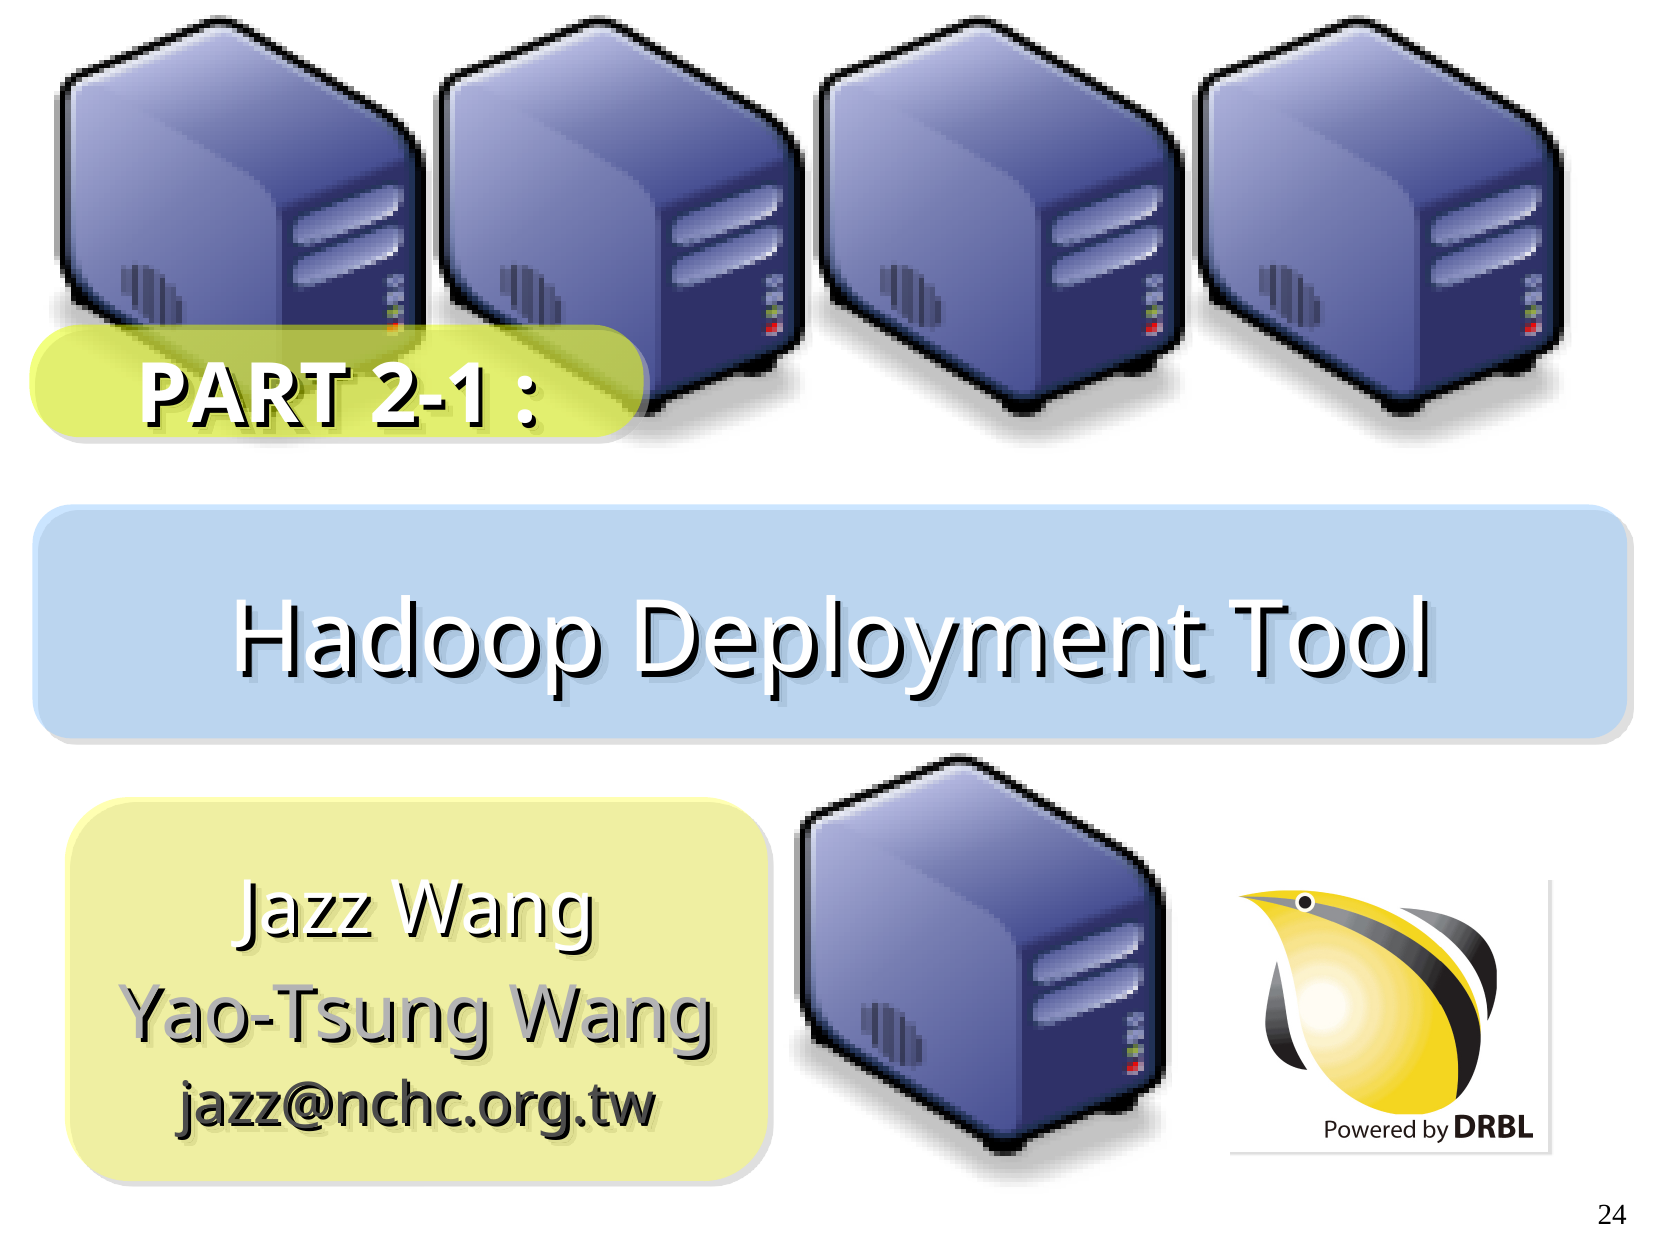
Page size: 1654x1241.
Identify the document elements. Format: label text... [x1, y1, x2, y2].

text_box Jazz Wang Yao-Tsung Wang jazz@nchc.org.tw [64, 797, 768, 1182]
picture [27, 2, 1609, 502]
picture [767, 740, 1211, 1241]
text_box Hadoop Deployment Tool [32, 504, 1628, 739]
picture [1224, 874, 1548, 1152]
text_box PART 2-1 : [29, 324, 644, 438]
